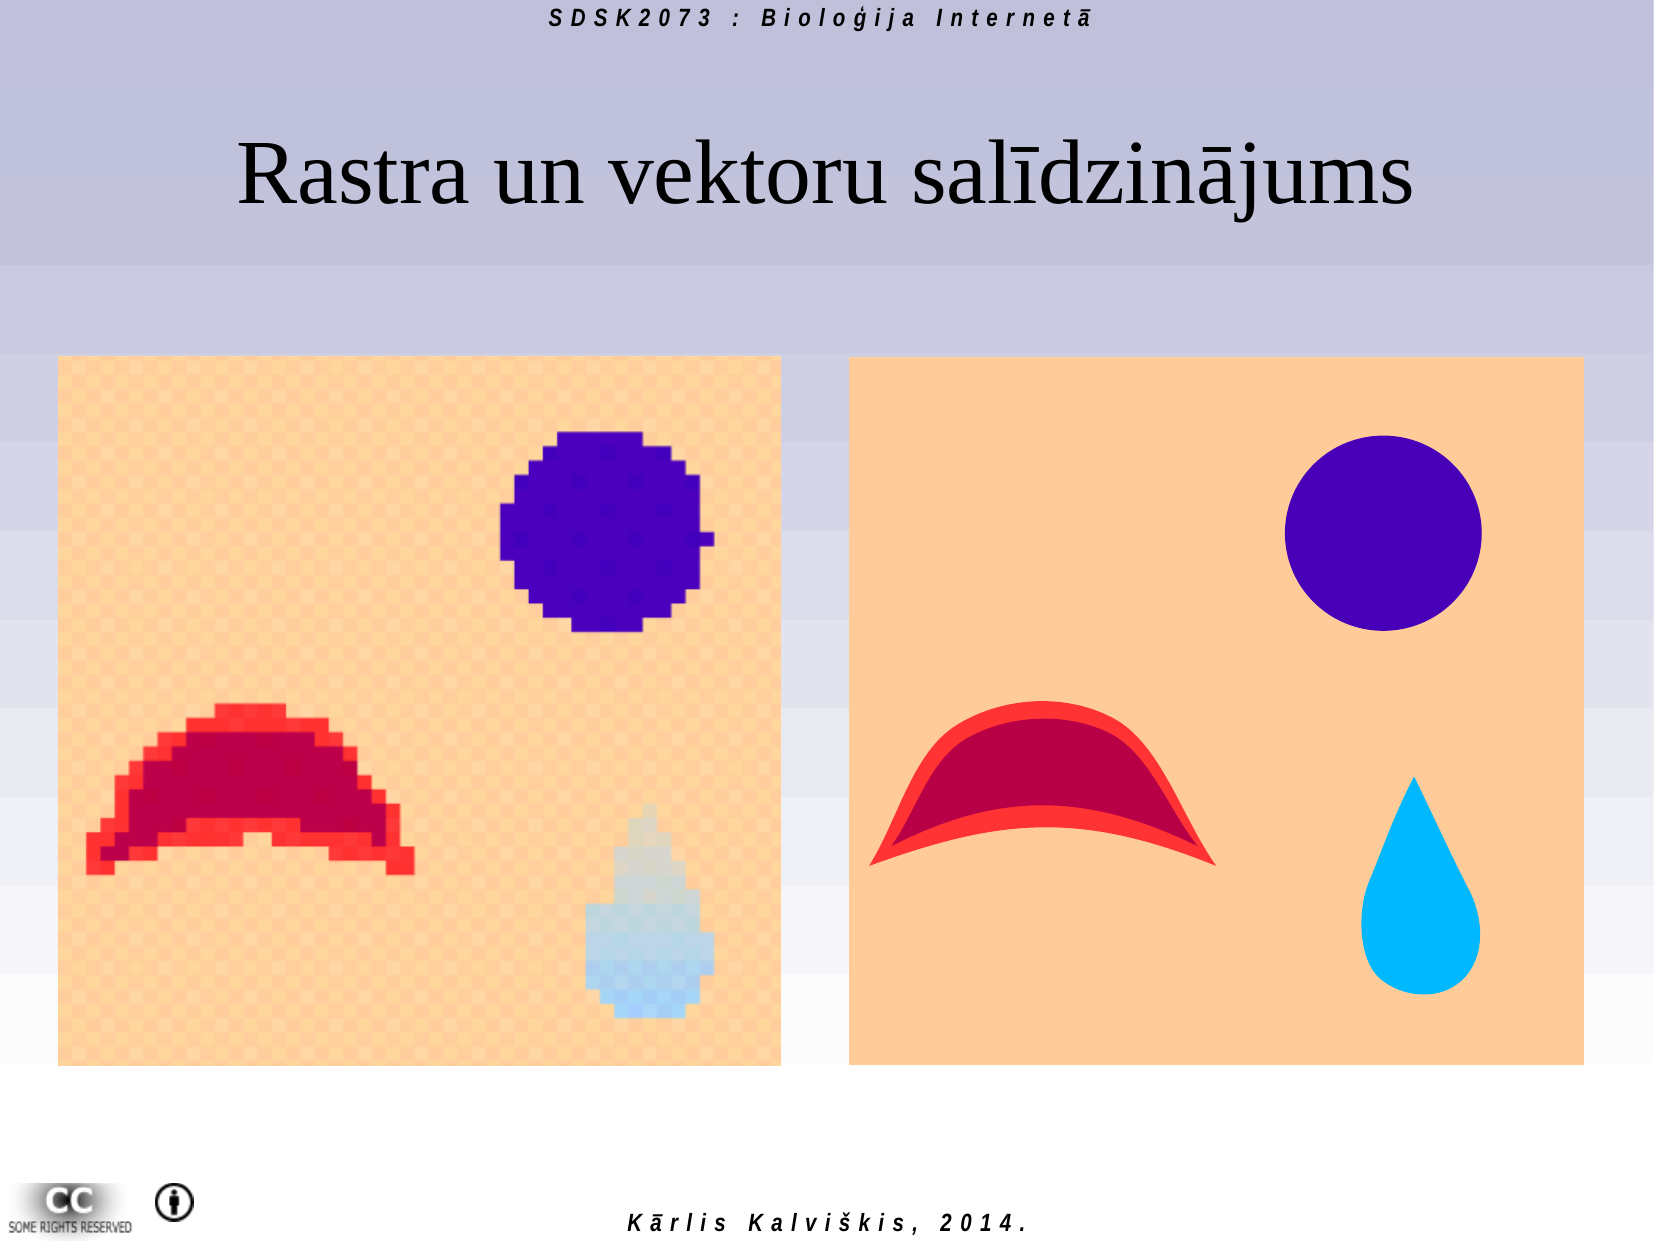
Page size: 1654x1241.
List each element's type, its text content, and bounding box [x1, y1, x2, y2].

title Rastra un vektoru salīdzinājums [29, 49, 1625, 296]
text_box [849, 357, 1584, 1065]
picture [0, 0, 1654, 1241]
